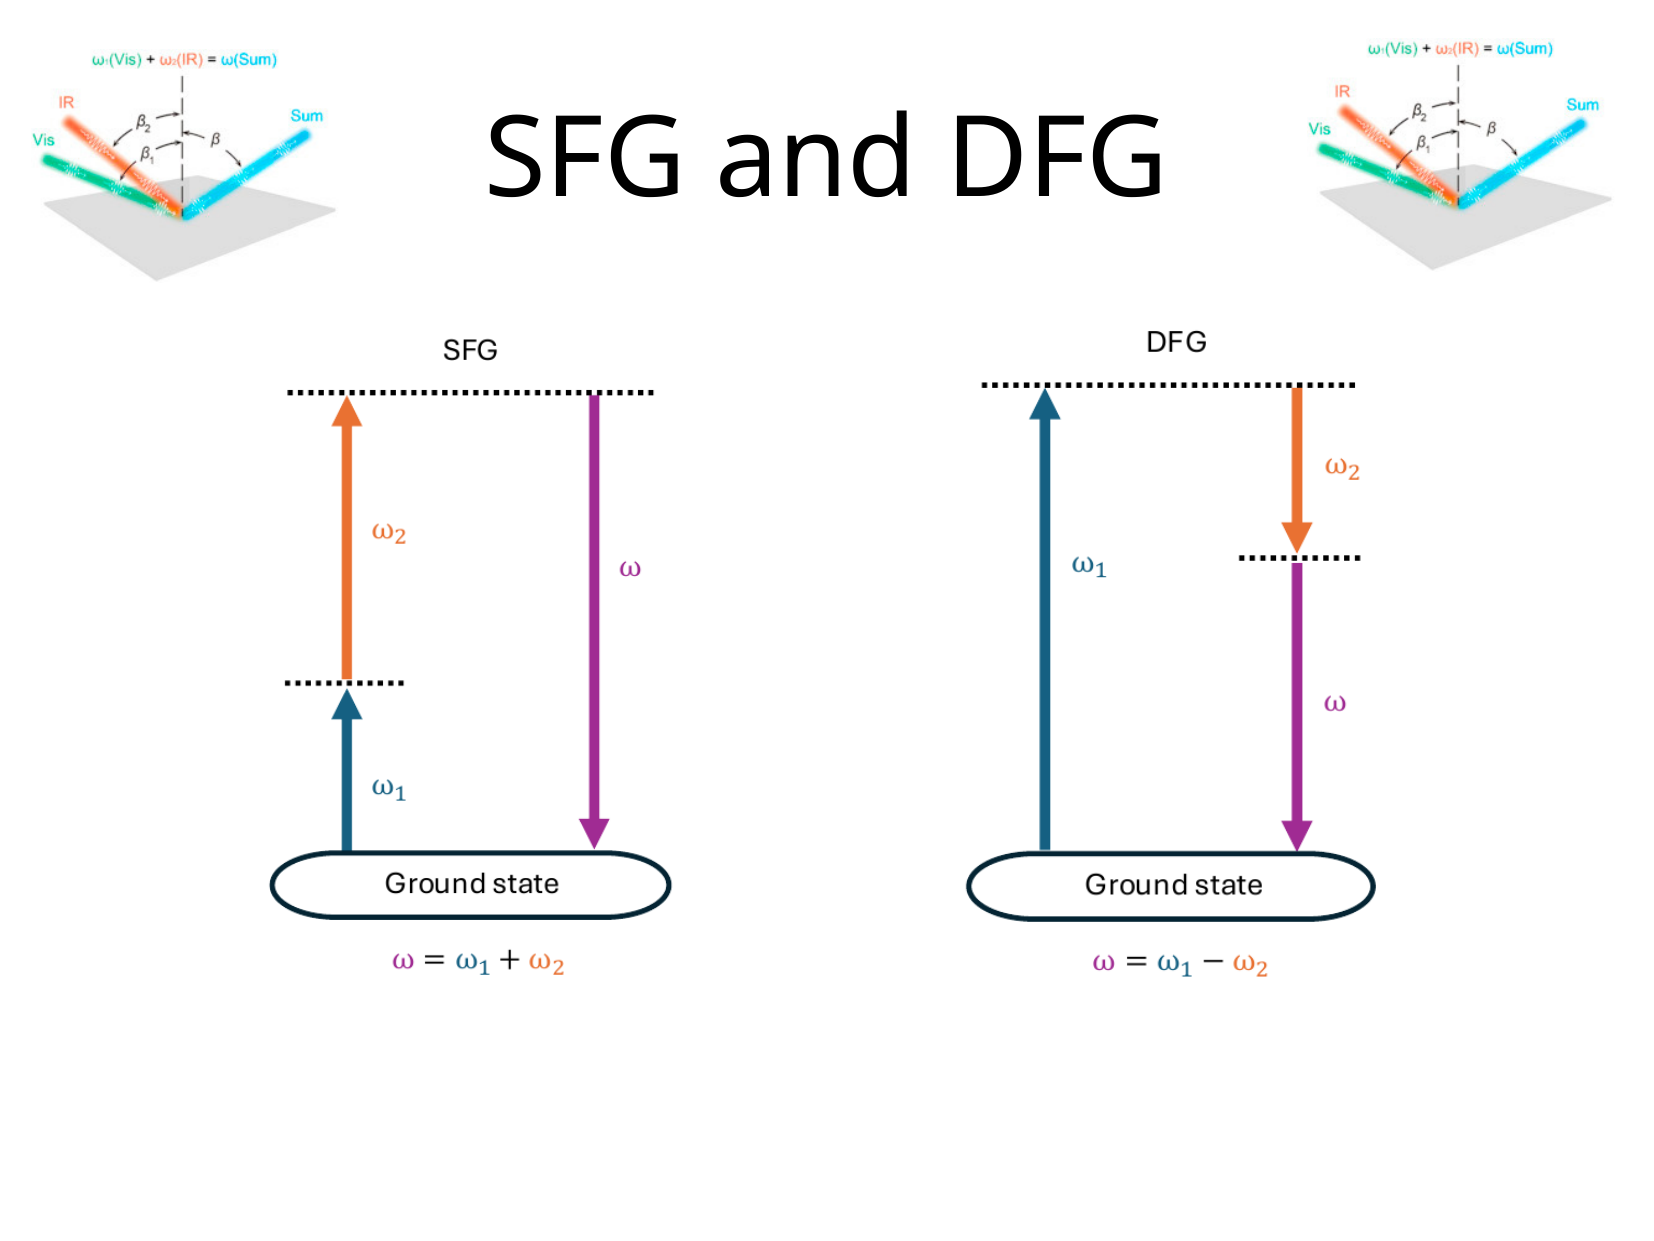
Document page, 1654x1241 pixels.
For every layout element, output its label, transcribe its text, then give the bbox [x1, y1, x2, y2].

picture [212, 318, 723, 992]
picture [31, 49, 343, 283]
picture [944, 307, 1400, 993]
picture [1307, 38, 1619, 272]
title SFG and DFG [343, 49, 1307, 257]
